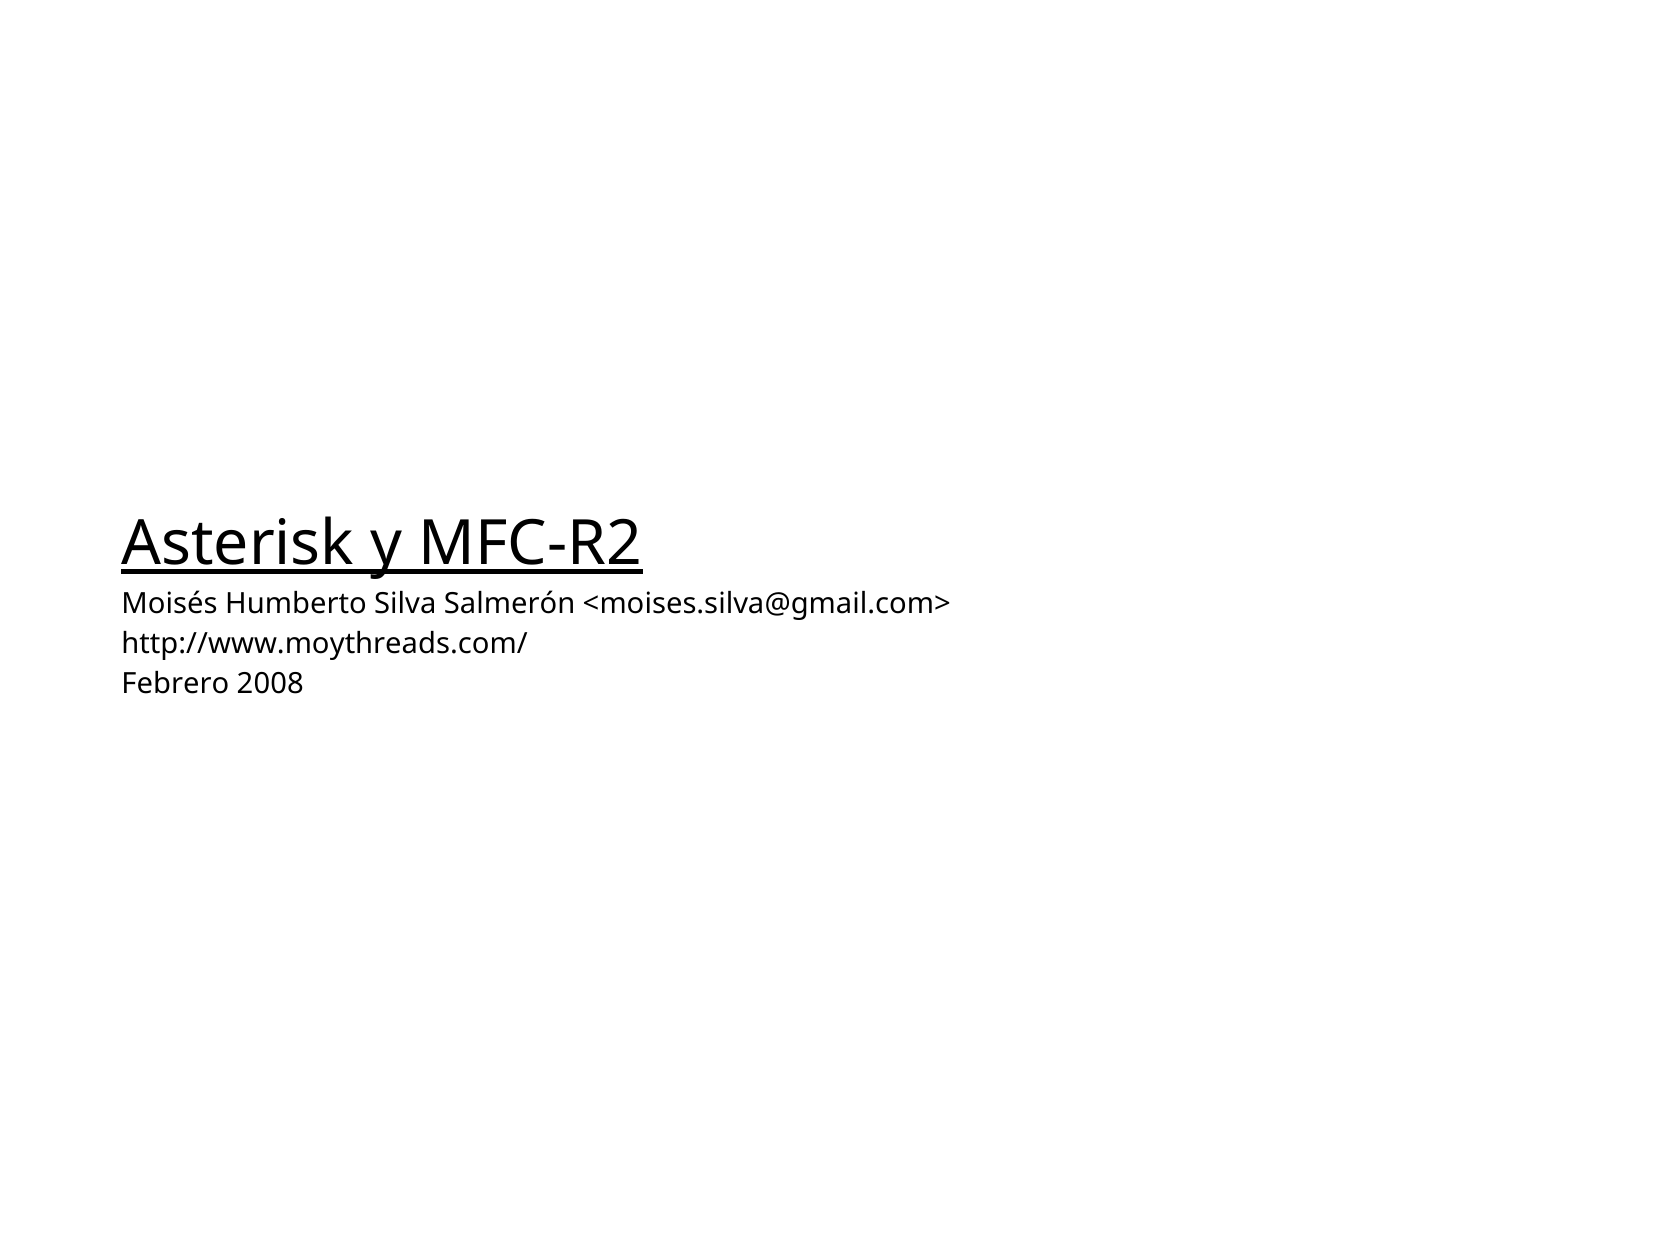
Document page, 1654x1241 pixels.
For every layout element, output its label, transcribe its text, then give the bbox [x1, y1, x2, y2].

title Asterisk y MFC-R2 Moisés Humberto Silva Salmerón <moises.silva@gmail.com> http://www.moythreads.com/ Febrero 2008 [121, 478, 1534, 722]
